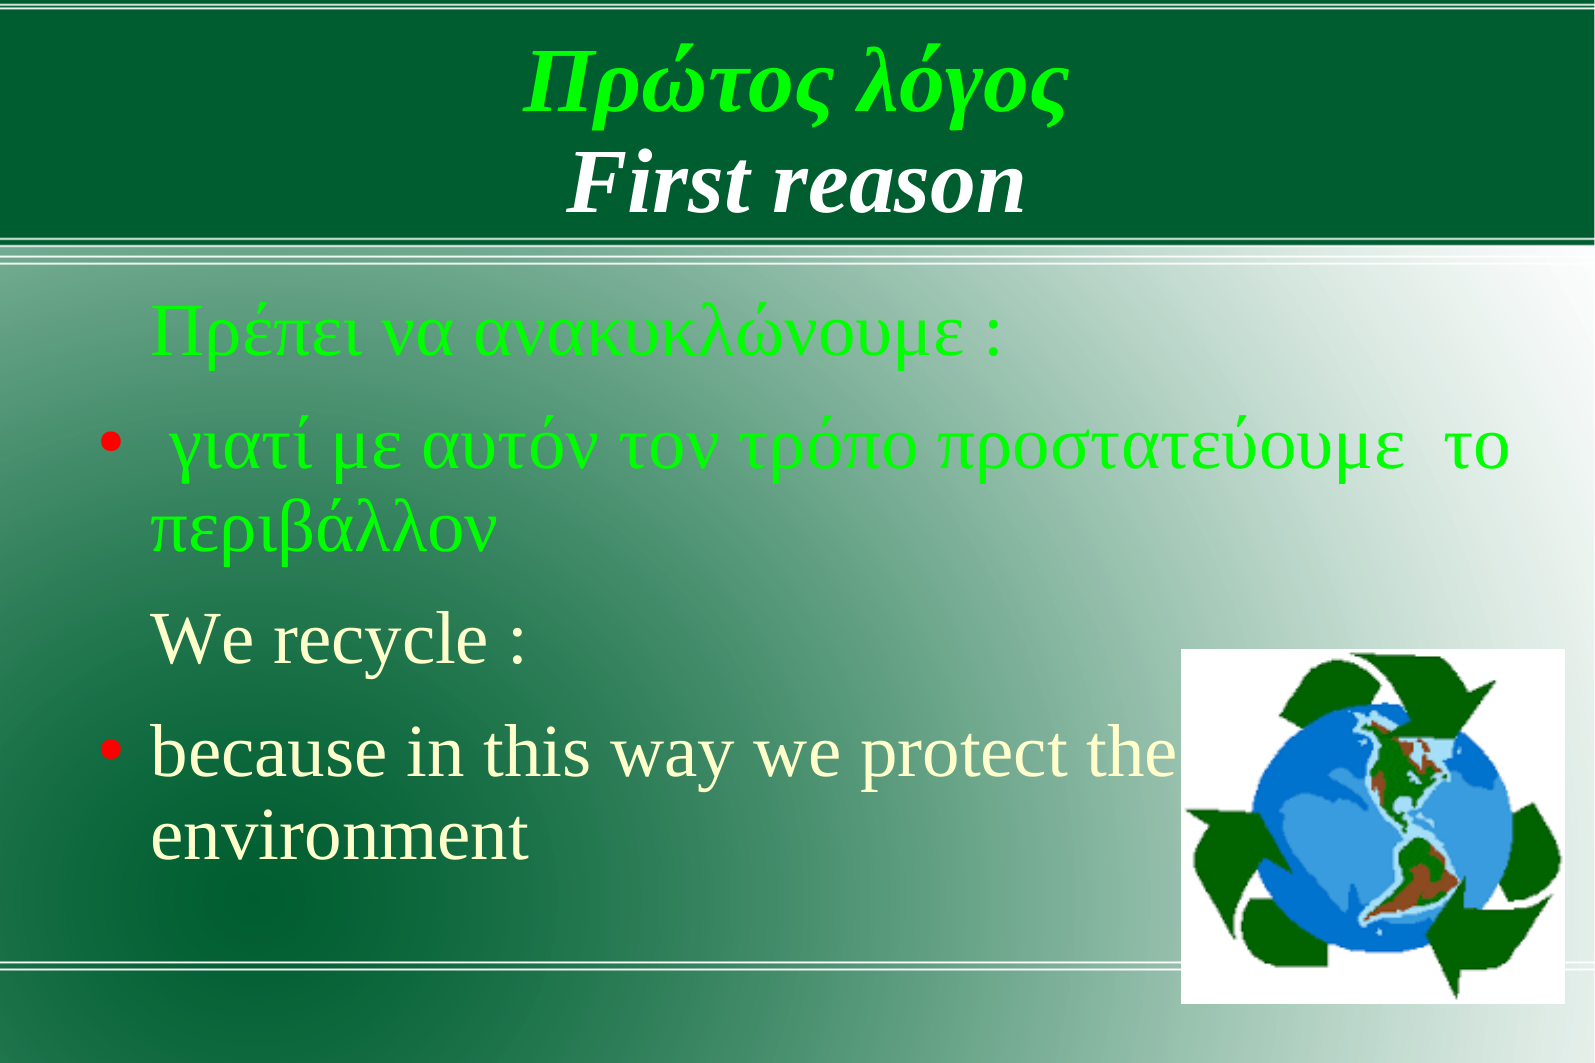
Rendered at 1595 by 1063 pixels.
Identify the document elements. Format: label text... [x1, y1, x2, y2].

list Πρέπει να ανακυκλώνουμε : γιατί με αυτόν τον τρόπο προστατεύουμε το περιβάλλον We recycle : because in this way we protect the environment [79, 289, 1515, 902]
title Πρώτος λόγος First reason [79, 29, 1515, 233]
picture [0, 0, 1595, 1063]
